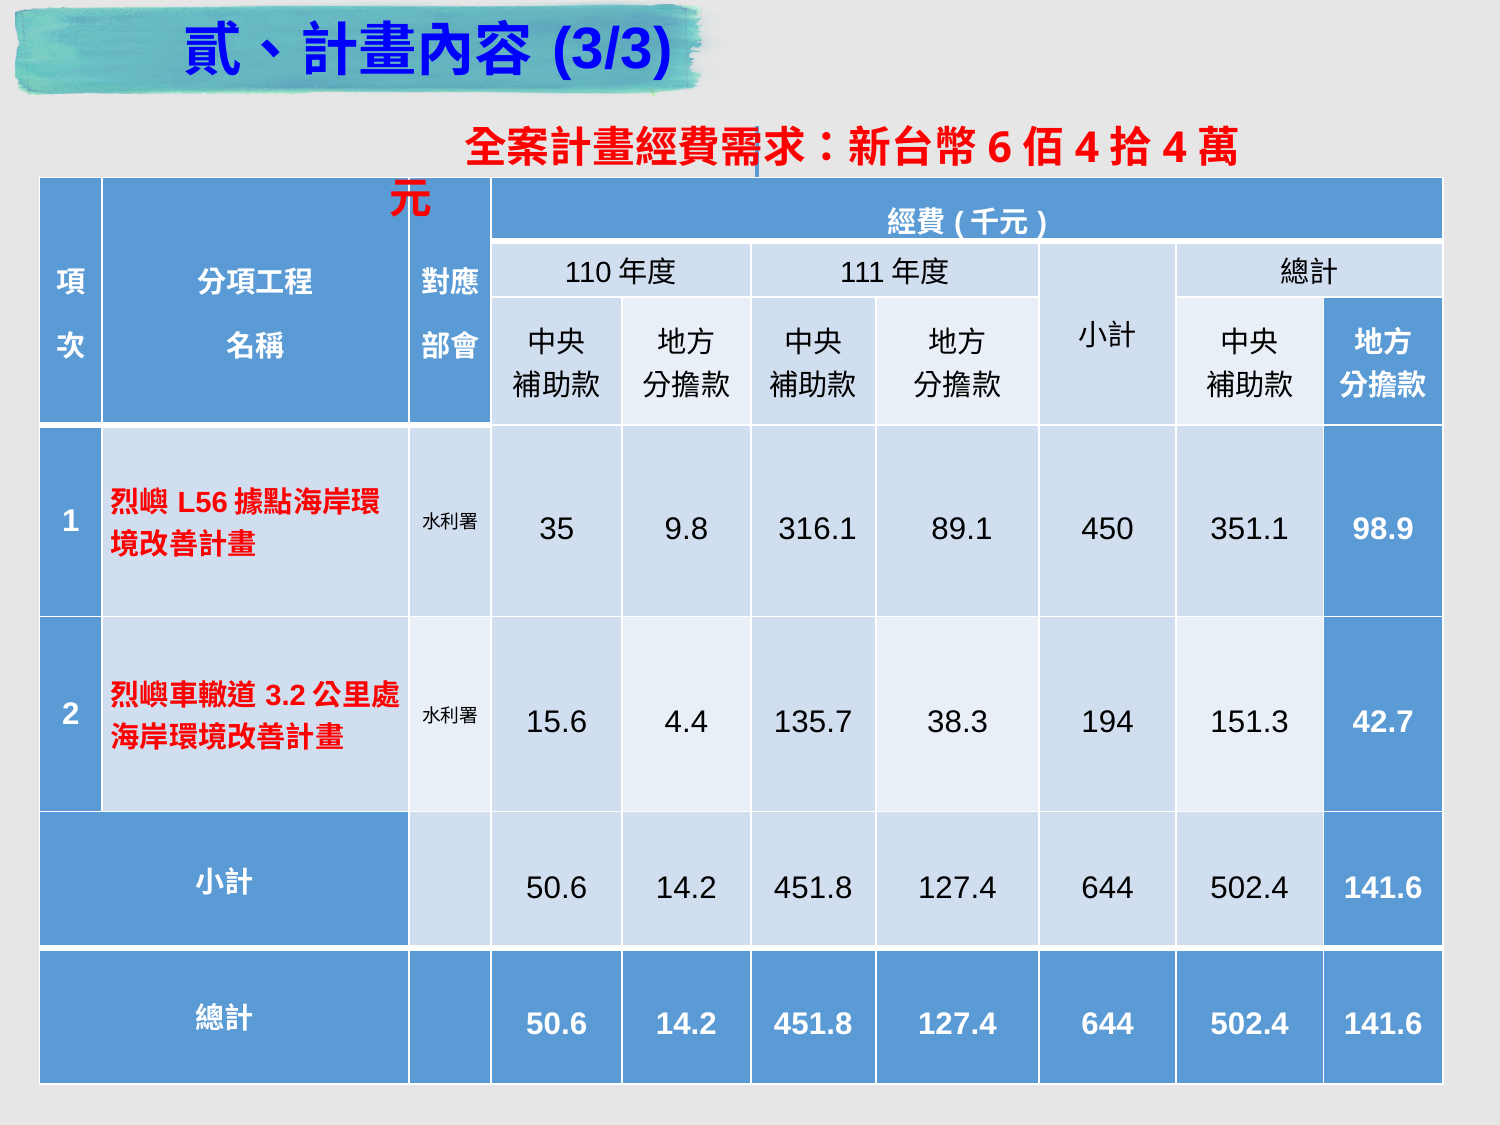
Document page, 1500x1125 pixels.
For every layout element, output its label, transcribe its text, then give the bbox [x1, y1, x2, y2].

table_cell 水利署 [410, 617, 490, 811]
table_cell 35 [492, 426, 621, 616]
table_cell 127.4 [877, 812, 1038, 945]
table_cell 89.1 [877, 426, 1038, 616]
table_cell 42.7 [1324, 617, 1442, 811]
table_cell 111年度 [752, 244, 1038, 296]
table_cell 451.8 [752, 812, 875, 945]
table_cell 502.4 [1177, 812, 1323, 945]
table_cell 127.4 [877, 951, 1038, 1083]
table_cell 644 [1040, 951, 1175, 1083]
text_box 全案計畫經費需求：新台幣6佰4拾4萬元 [374, 112, 1271, 230]
table_cell 9.8 [623, 426, 750, 616]
table_cell 38.3 [877, 617, 1038, 811]
picture [14, 0, 735, 101]
table_cell 644 [1040, 812, 1175, 945]
table_cell 351.1 [1177, 426, 1323, 616]
table_cell 烈嶼L56據點海岸環境改善計畫 [103, 428, 408, 616]
table_header 經費(千元) [960, 230, 1041, 238]
table_cell 烈嶼車轍道3.2公里處海岸環境改善計畫 [103, 617, 408, 811]
table_cell 4.4 [623, 617, 750, 811]
table_cell 中央 補助款 [1177, 298, 1323, 424]
table_cell 14.2 [623, 951, 750, 1083]
text_box 貳、計畫內容 [495, 47, 512, 55]
text_box 貳、計畫內容 [69, 4, 648, 90]
table_cell 地方 分擔款 [623, 298, 750, 424]
table_cell 141.6 [1324, 812, 1442, 945]
table_cell 總計 [40, 951, 408, 1083]
table_cell 總計 [1177, 244, 1442, 296]
table_cell 2 [40, 617, 101, 811]
table_cell 中央 補助款 [492, 298, 621, 424]
table_cell 450 [1040, 426, 1175, 616]
table_cell 451.8 [752, 951, 875, 1083]
table_cell 141.6 [1324, 951, 1442, 1083]
table_cell 水利署 [410, 428, 490, 616]
table_header 對應部會 [410, 230, 490, 422]
table_cell 316.1 [752, 426, 875, 616]
table_cell 50.6 [492, 812, 621, 945]
table_cell 地方 分擔款 [877, 298, 1038, 424]
table_cell 50.6 [492, 951, 621, 1083]
table_header 經費(千元) [492, 230, 959, 238]
table_cell 151.3 [1177, 617, 1323, 811]
table_cell 110年度 [492, 244, 750, 296]
table_cell [410, 812, 490, 945]
table_cell [410, 951, 490, 1083]
table_header 分項工程 名稱 [103, 178, 408, 422]
table_cell 1 [40, 428, 101, 616]
text_box 貳、計畫內容 [493, 61, 513, 67]
table_cell 14.2 [623, 812, 750, 945]
table_cell 地方 分擔款 [1324, 298, 1442, 424]
table_cell 中央 補助款 [752, 298, 875, 424]
text_box (3/3) [520, 2, 705, 88]
table_cell 502.4 [1177, 951, 1323, 1083]
table_cell 15.6 [492, 617, 621, 811]
table_cell 98.9 [1324, 426, 1442, 616]
table_cell 小計 [1040, 244, 1175, 424]
table_cell 135.7 [752, 617, 875, 811]
table_header 項次 [40, 178, 101, 422]
table_header 經費(千元) [1041, 178, 1442, 238]
table_cell 小計 [40, 812, 408, 945]
table_cell 194 [1040, 617, 1175, 811]
